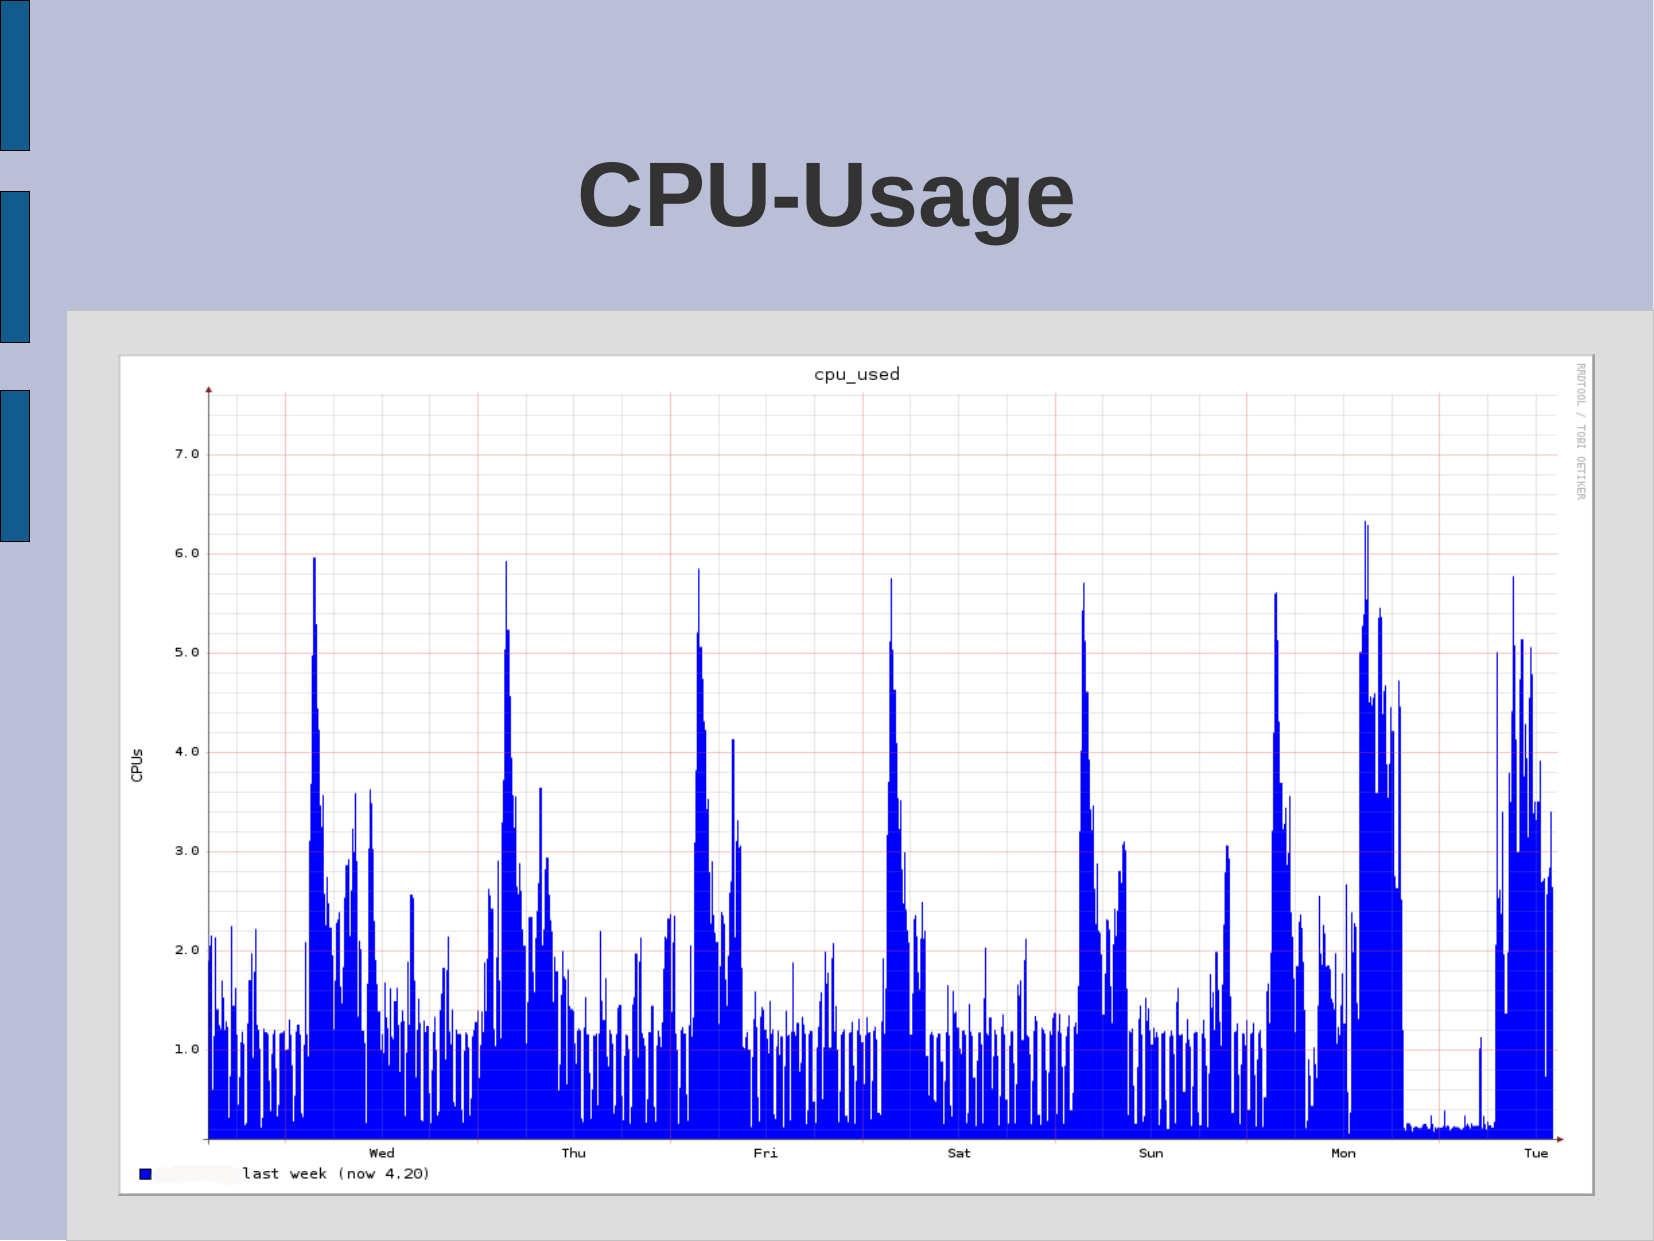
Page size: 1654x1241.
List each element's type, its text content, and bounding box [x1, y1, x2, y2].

title CPU-Usage [121, 91, 1534, 299]
picture [118, 354, 1595, 1196]
